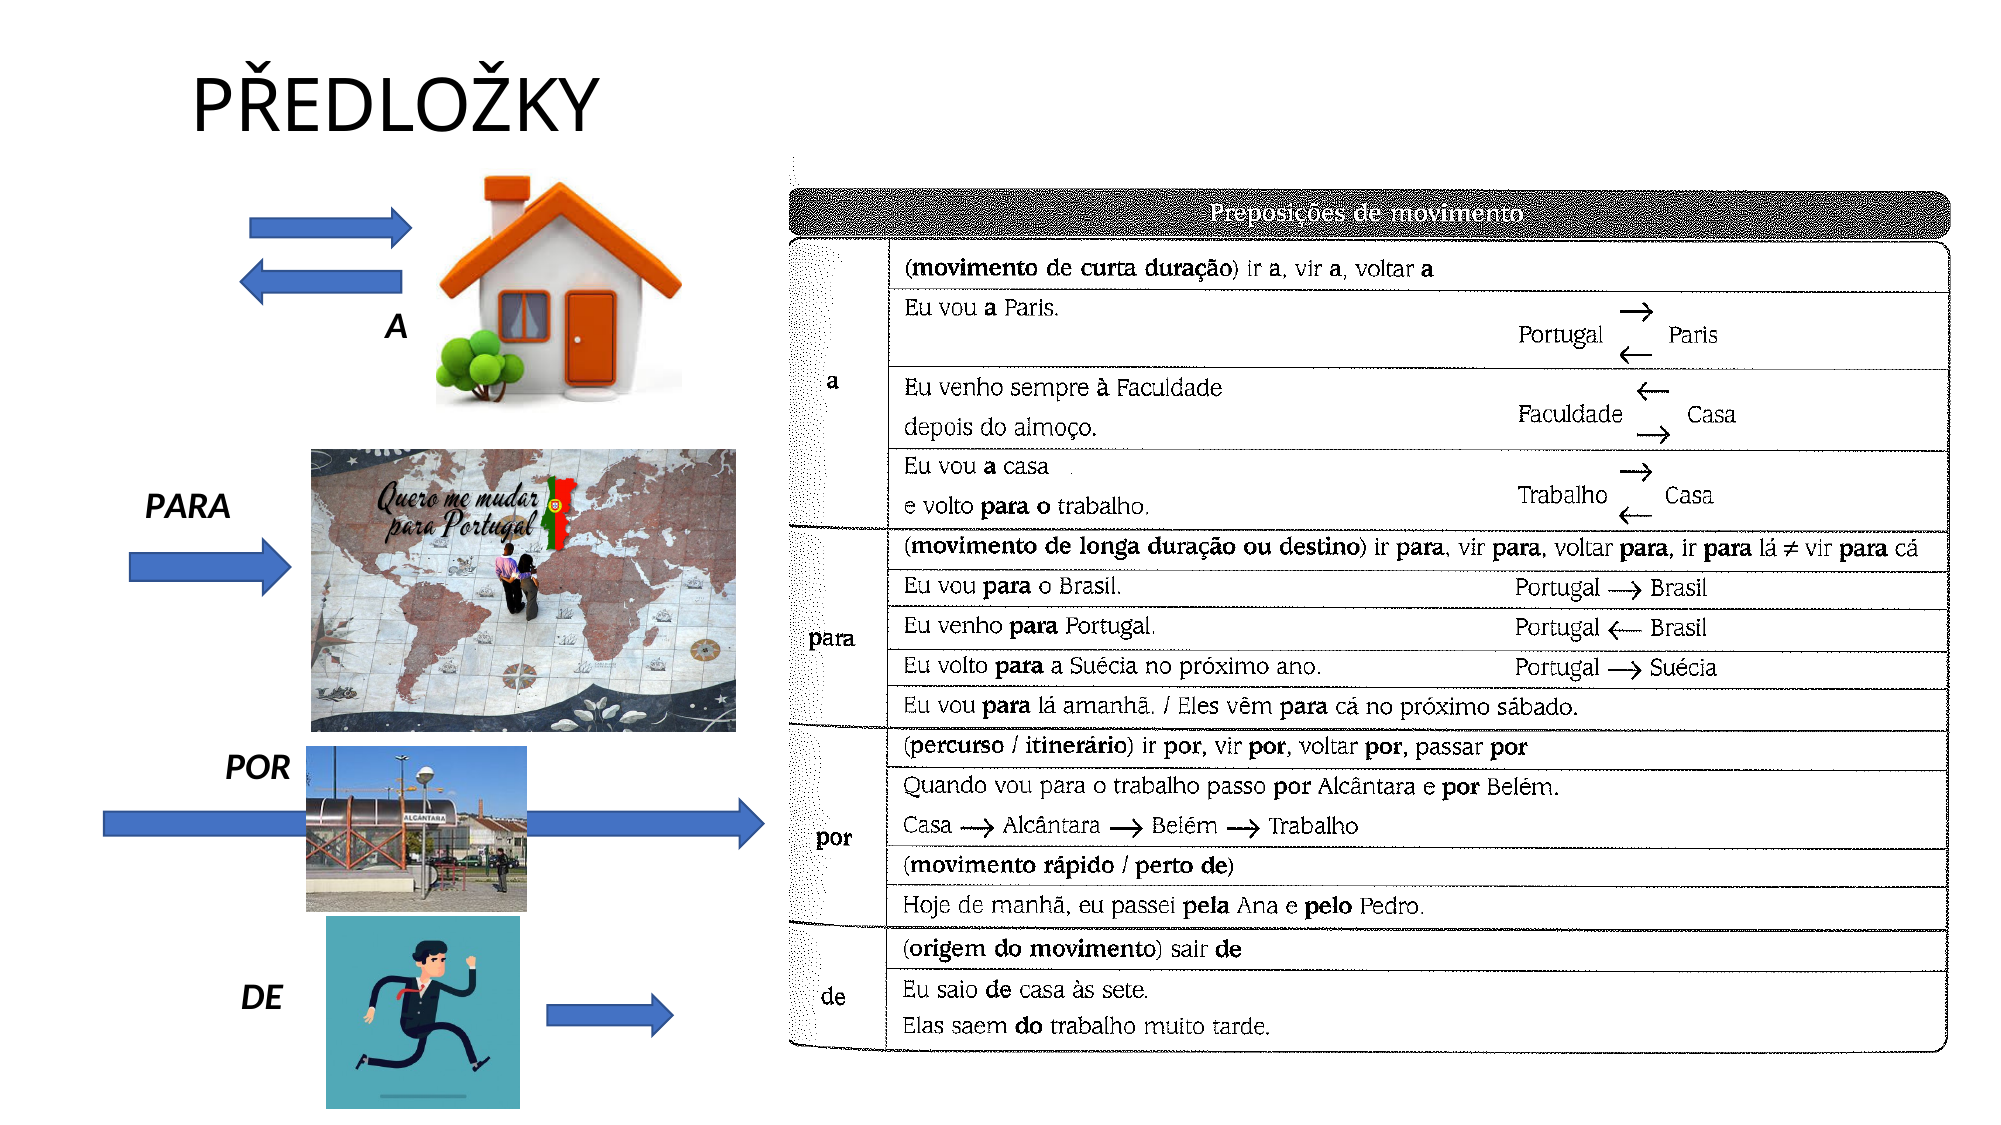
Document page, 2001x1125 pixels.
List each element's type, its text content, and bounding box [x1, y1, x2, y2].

text_box [129, 539, 291, 595]
text_box [240, 260, 402, 304]
picture [326, 916, 520, 1109]
picture [789, 155, 1984, 1092]
text_box [527, 799, 764, 848]
text_box [250, 208, 412, 247]
text_box A [371, 294, 423, 354]
text_box DE [226, 965, 298, 1025]
picture [436, 168, 682, 414]
title PŘEDLOŽKY [175, 59, 1863, 156]
text_box POR [210, 734, 306, 794]
picture [306, 746, 527, 912]
text_box [547, 995, 673, 1036]
text_box [103, 811, 306, 836]
text_box PARA [130, 474, 246, 534]
picture [311, 449, 736, 732]
